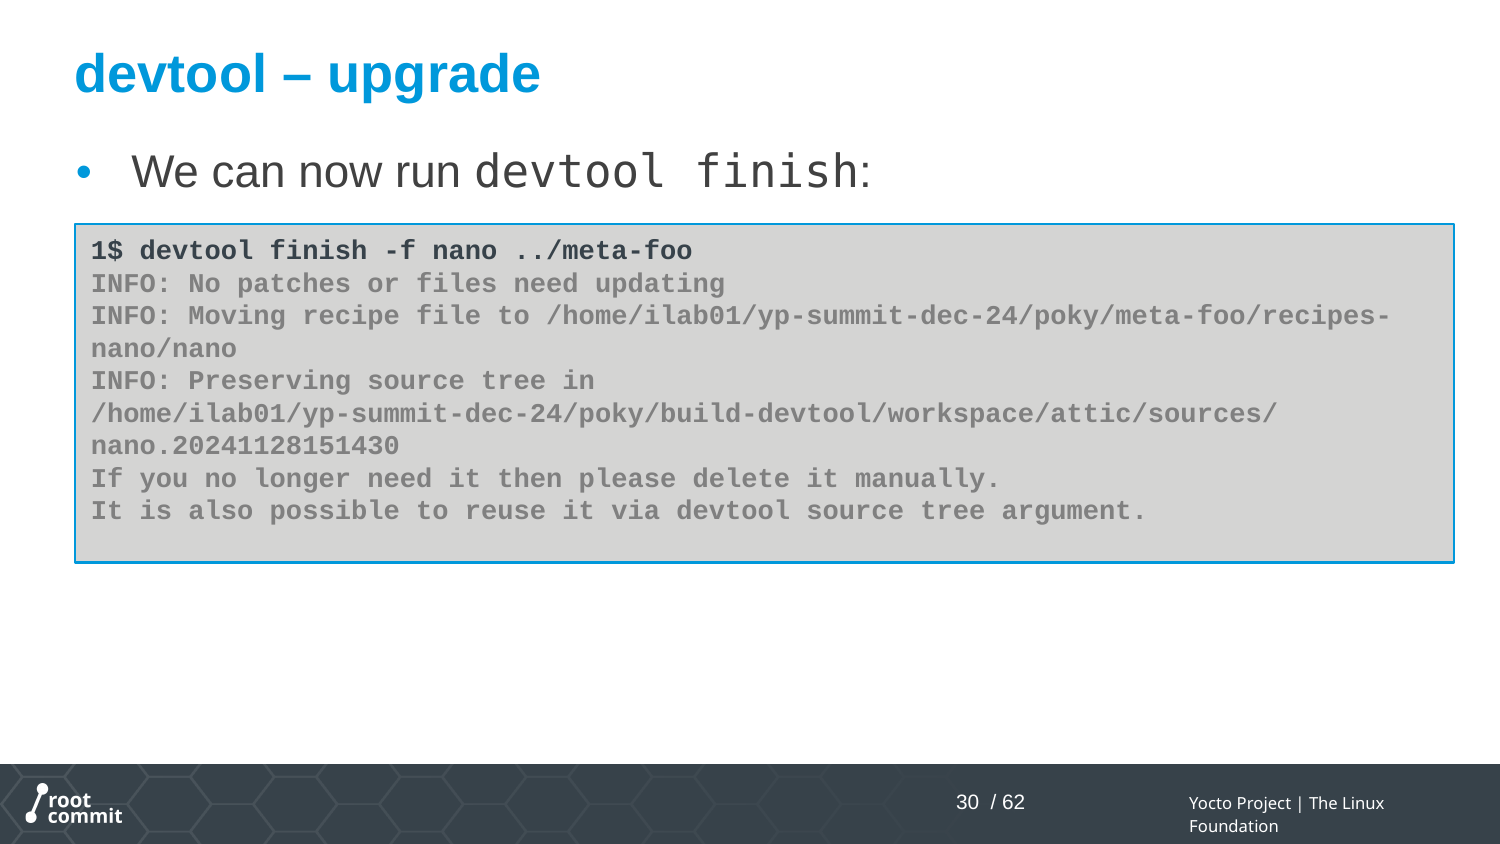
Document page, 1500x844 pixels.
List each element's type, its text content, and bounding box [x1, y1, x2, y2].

picture [0, 0, 1500, 844]
text_box We can now run devtool finish: [74, 145, 1425, 301]
text_box 1$ devtool finish -f nano ../meta-foo INFO: No patches or files need updating INFO: Moving recipe file to /home/ilab01/yp-summit-dec-24/poky/meta-foo/recipes-nano/nano INFO: Preserving source tree in /home/ilab01/yp-summit-dec-24/poky/build-devtool/workspace/attic/sources/nano.20241128151430 If you no longer need it then please delete it manually. It is also possible to reuse it via devtool source tree argument. [75, 224, 1455, 563]
text_box devtool – upgrade [74, 50, 1424, 145]
